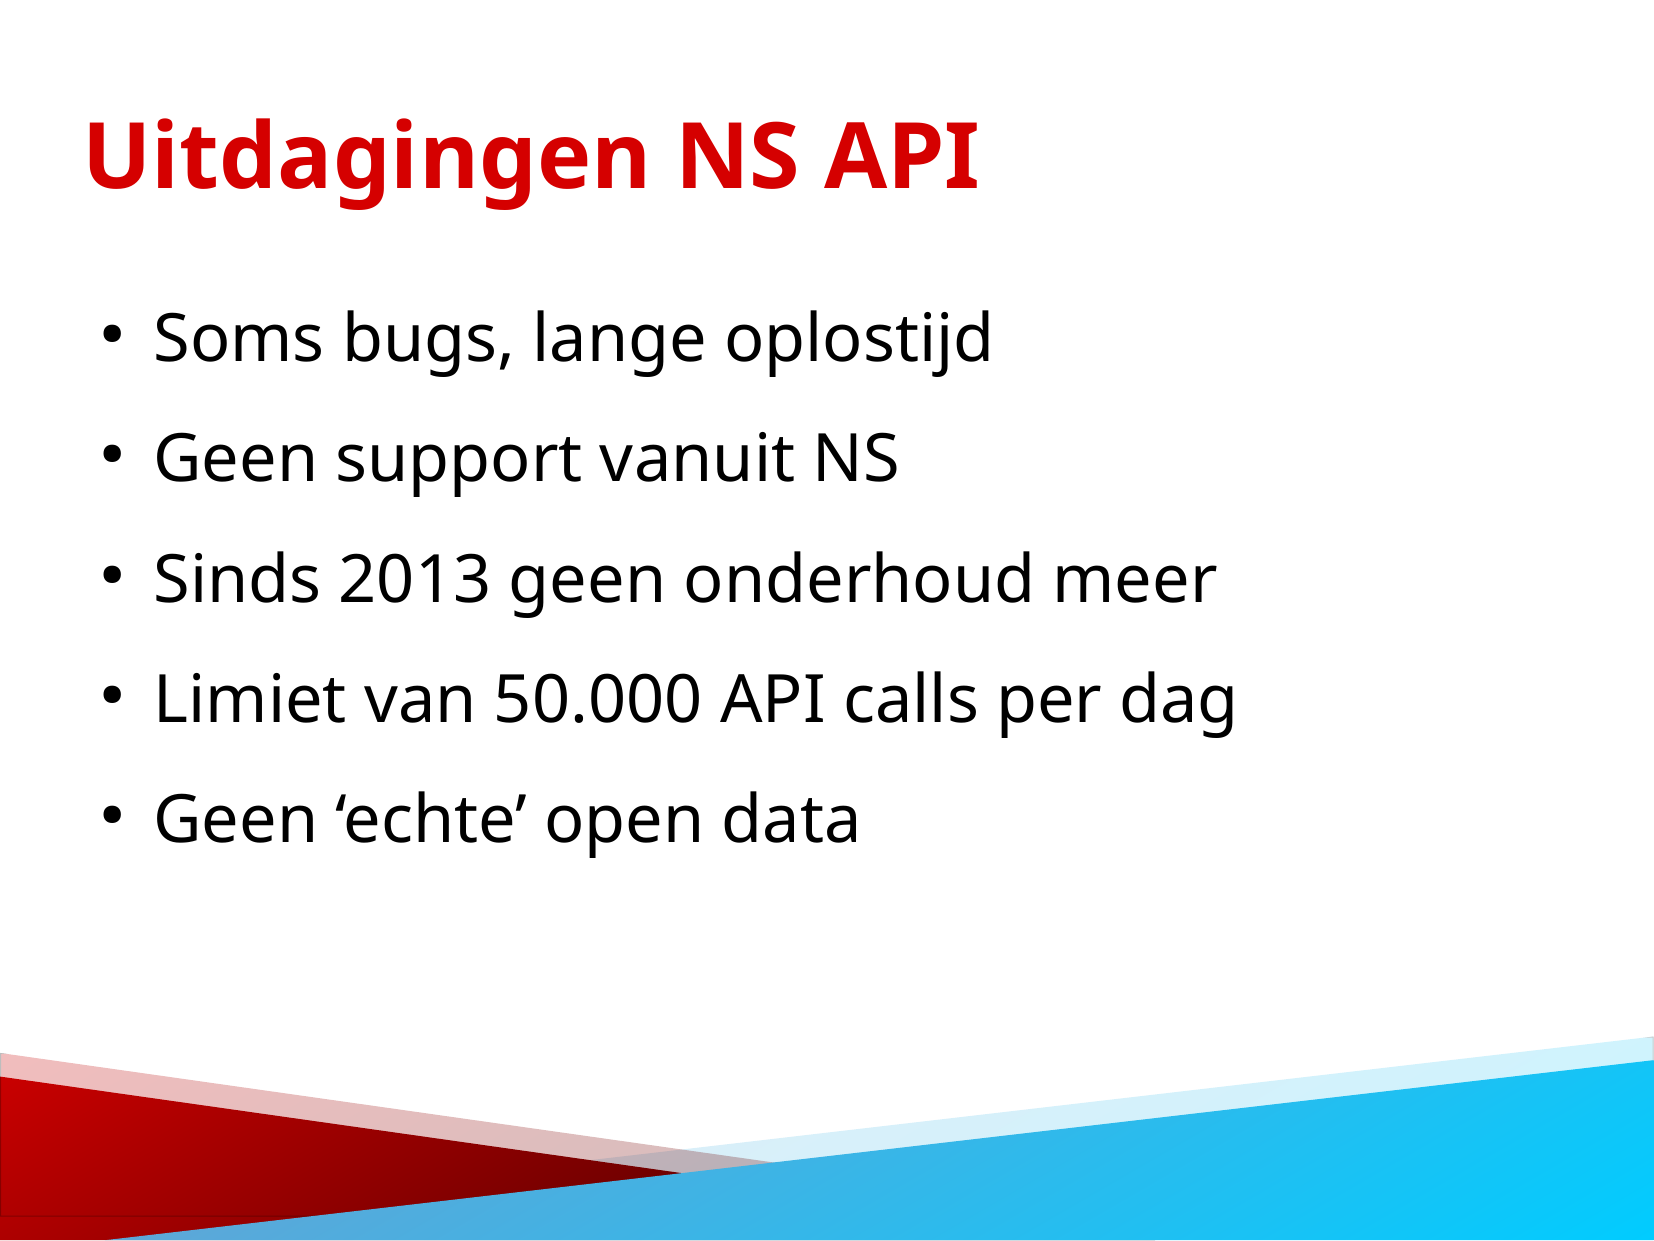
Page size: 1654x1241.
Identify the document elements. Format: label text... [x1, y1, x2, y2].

list Soms bugs, lange oplostijd Geen support vanuit NS Sinds 2013 geen onderhoud meer Limiet van 50.000 API calls per dag Geen ‘echte’ open data [82, 290, 1571, 1054]
title Uitdagingen NS API [82, 49, 1571, 257]
